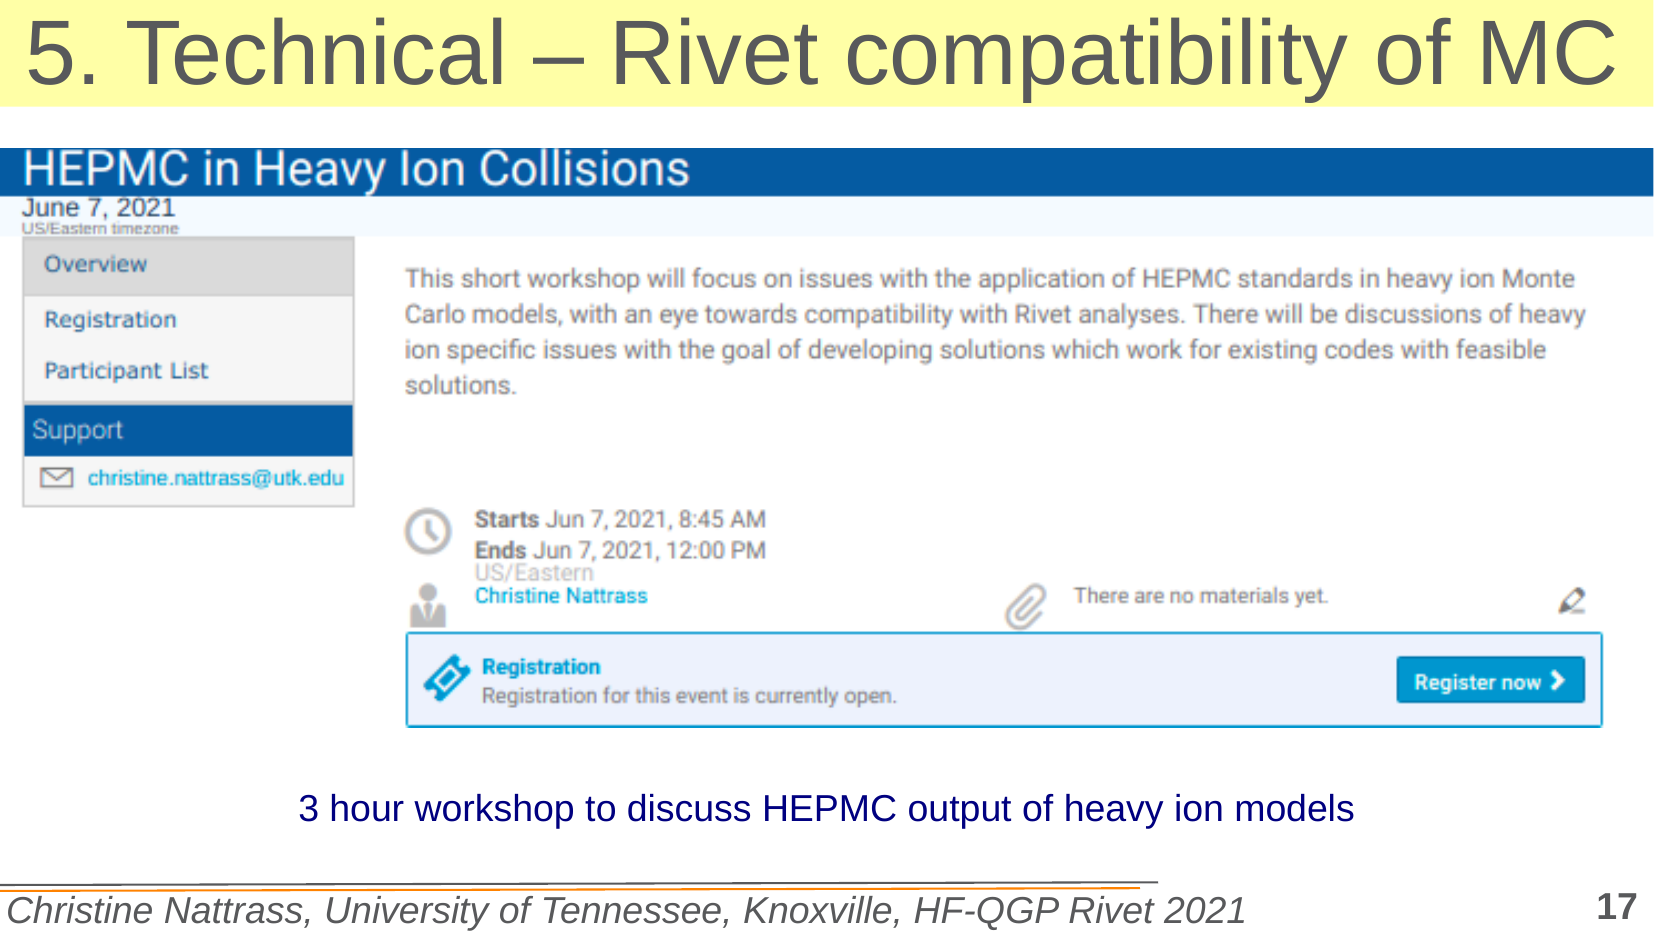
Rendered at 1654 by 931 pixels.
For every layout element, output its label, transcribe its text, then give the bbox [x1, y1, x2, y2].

picture [0, 148, 1654, 728]
title 5. Technical – Rivet compatibility of MC [0, 0, 1654, 107]
text_box 3 hour workshop to discuss HEPMC output of heavy ion models [181, 780, 1472, 921]
